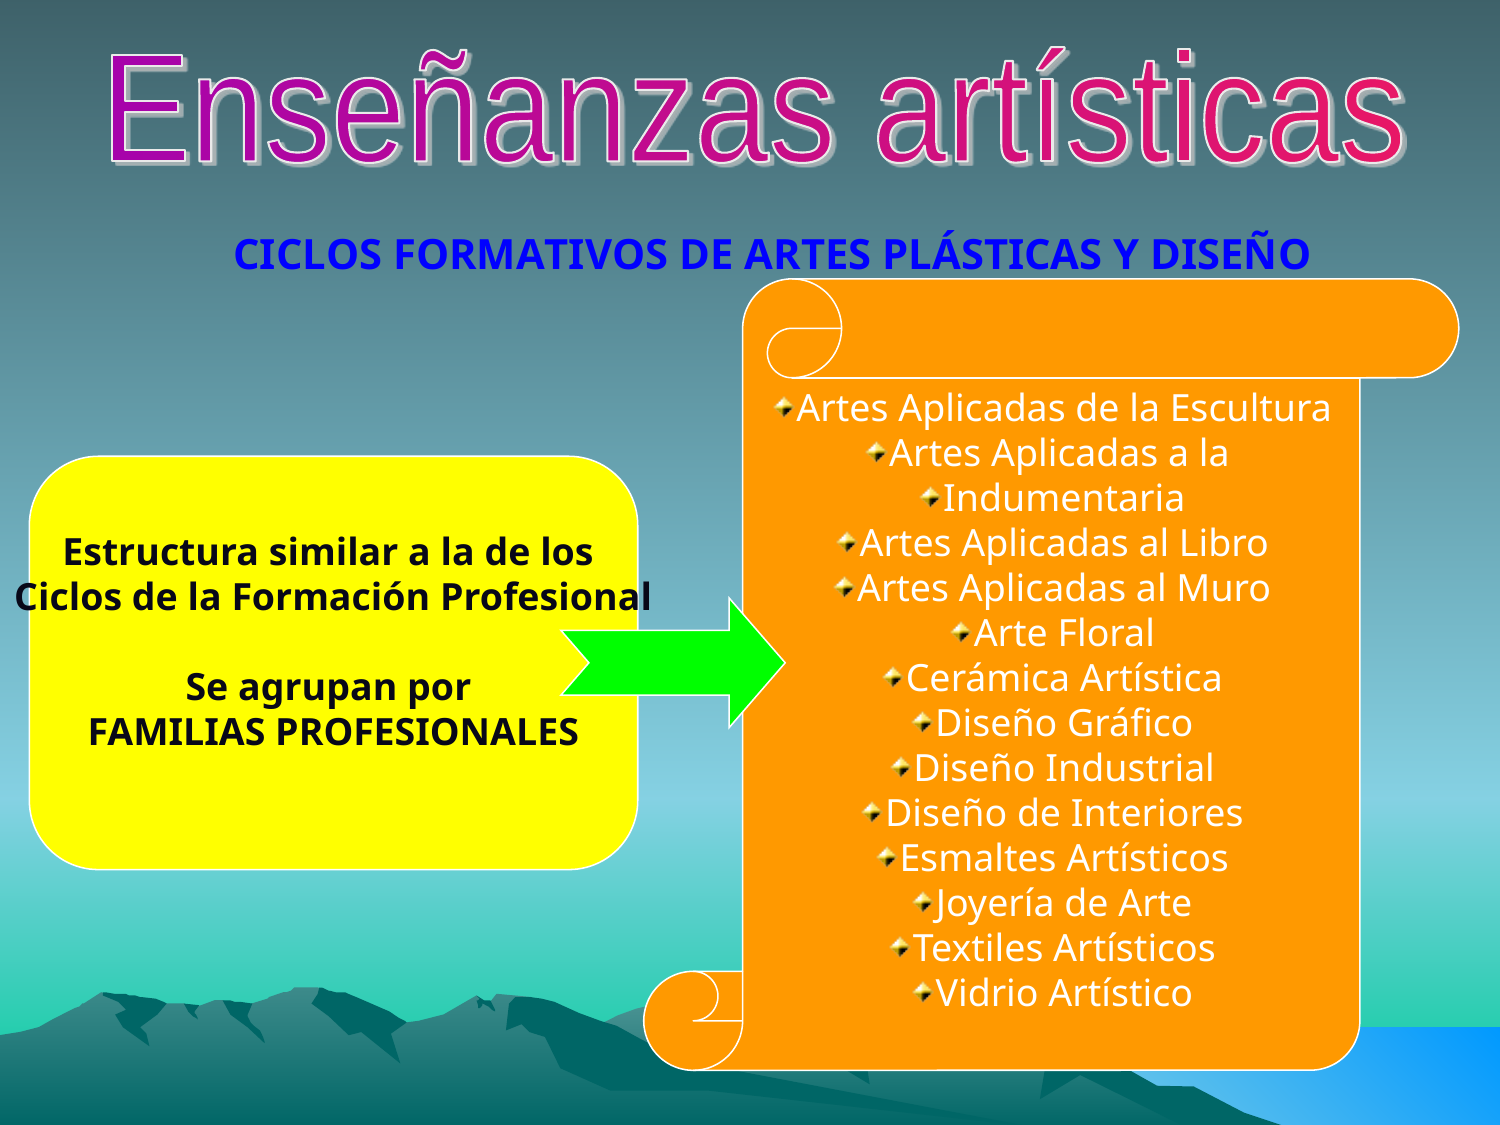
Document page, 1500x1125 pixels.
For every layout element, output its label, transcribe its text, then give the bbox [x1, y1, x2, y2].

text_box Enseñanzas artísticas [1177, 79, 1190, 162]
text_box Enseñanzas artísticas [772, 78, 831, 163]
text_box Enseñanzas artísticas [1040, 79, 1053, 162]
text_box Enseñanzas artísticas [562, 77, 620, 162]
text_box Enseñanzas artísticas [419, 50, 467, 71]
text_box Enseñanzas artísticas [955, 77, 989, 162]
text_box Enseñanzas artísticas [993, 61, 1028, 163]
list CICLOS FORMATIVOS DE ARTES PLÁSTICAS Y DISEÑO [53, 220, 1436, 339]
text_box Enseñanzas artísticas [1036, 47, 1065, 71]
text_box Enseñanzas artísticas [1343, 78, 1402, 163]
text_box Enseñanzas artísticas [485, 77, 554, 163]
text_box Enseñanzas artísticas [1133, 61, 1168, 163]
text_box Enseñanzas artísticas [633, 79, 688, 162]
text_box Enseñanzas artísticas [268, 78, 327, 163]
text_box Enseñanzas artísticas [414, 77, 472, 162]
text_box [560, 597, 786, 728]
text_box Enseñanzas artísticas [1204, 77, 1262, 163]
text_box Enseñanzas artísticas [112, 54, 185, 162]
text_box Enseñanzas artísticas [199, 77, 256, 162]
text_box Enseñanzas artísticas [878, 77, 947, 163]
text_box Enseñanzas artísticas [700, 77, 769, 163]
text_box Artes Aplicadas de la Escultura Artes Aplicadas a la Indumentaria Artes Aplicadas al Libro Artes Aplicadas al Muro Arte Floral Cerámica Artística Diseño Gráfico Diseño Industrial Diseño de Interiores Esmaltes Artísticos Joyería de Arte Textiles Artísticos Vidrio Artístico [643, 278, 1459, 1071]
text_box Enseñanzas artísticas [336, 77, 400, 163]
text_box Enseñanzas artísticas [1270, 77, 1340, 163]
text_box Estructura similar a la de los Ciclos de la Formación Profesional Se agrupan por FAMILIAS PROFESIONALES [29, 456, 638, 870]
text_box Enseñanzas artísticas [1068, 78, 1128, 163]
